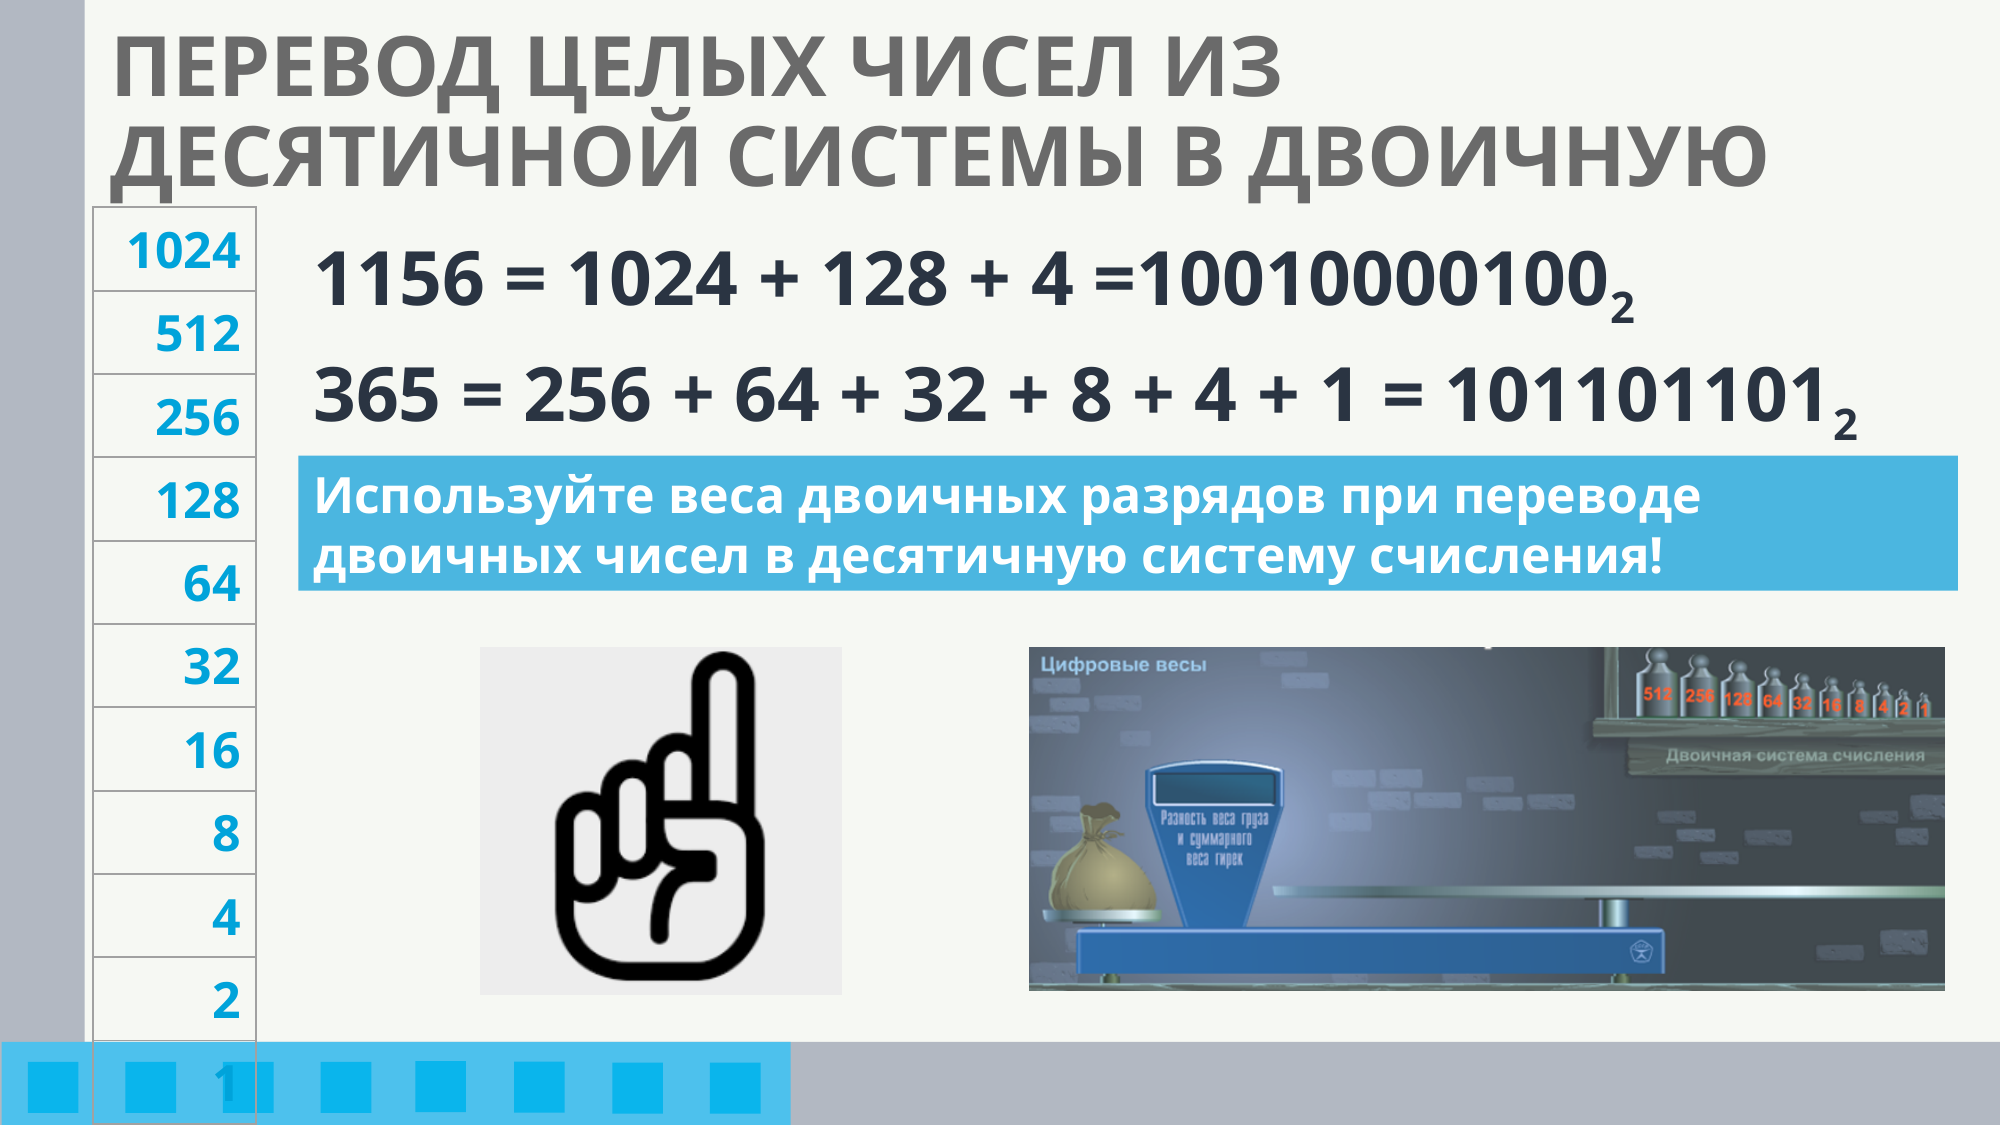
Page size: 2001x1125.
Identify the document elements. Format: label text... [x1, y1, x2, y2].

title ПЕРЕВОД ЦЕЛЫХ ЧИСЕЛ ИЗ ДЕСЯТИЧНОЙ СИСТЕМЫ В ДВОИЧНУЮ [95, 5, 1877, 223]
table_cell 256 [94, 375, 255, 456]
table_cell 32 [94, 625, 255, 706]
table_cell 16 [94, 708, 255, 790]
table_cell 4 [94, 875, 255, 956]
table_cell 512 [94, 292, 255, 373]
text_box 1156 = 1024 + 128 + 4 =100100001002 [298, 222, 1937, 339]
table_header 1024 [94, 208, 255, 290]
picture [480, 647, 842, 995]
text_box Используйте веса двоичных разрядов при переводе двоичных чисел в десятичную систему счисления! [298, 455, 1958, 591]
table_cell 8 [94, 792, 255, 873]
table_cell 128 [94, 458, 255, 540]
table_cell 1 [94, 1041, 255, 1123]
table_cell 2 [94, 958, 255, 1040]
text_box 365 = 256 + 64 + 32 + 8 + 4 + 1 = 1011011012 [298, 339, 1958, 455]
picture [1029, 647, 1945, 991]
table_cell 64 [94, 542, 255, 623]
